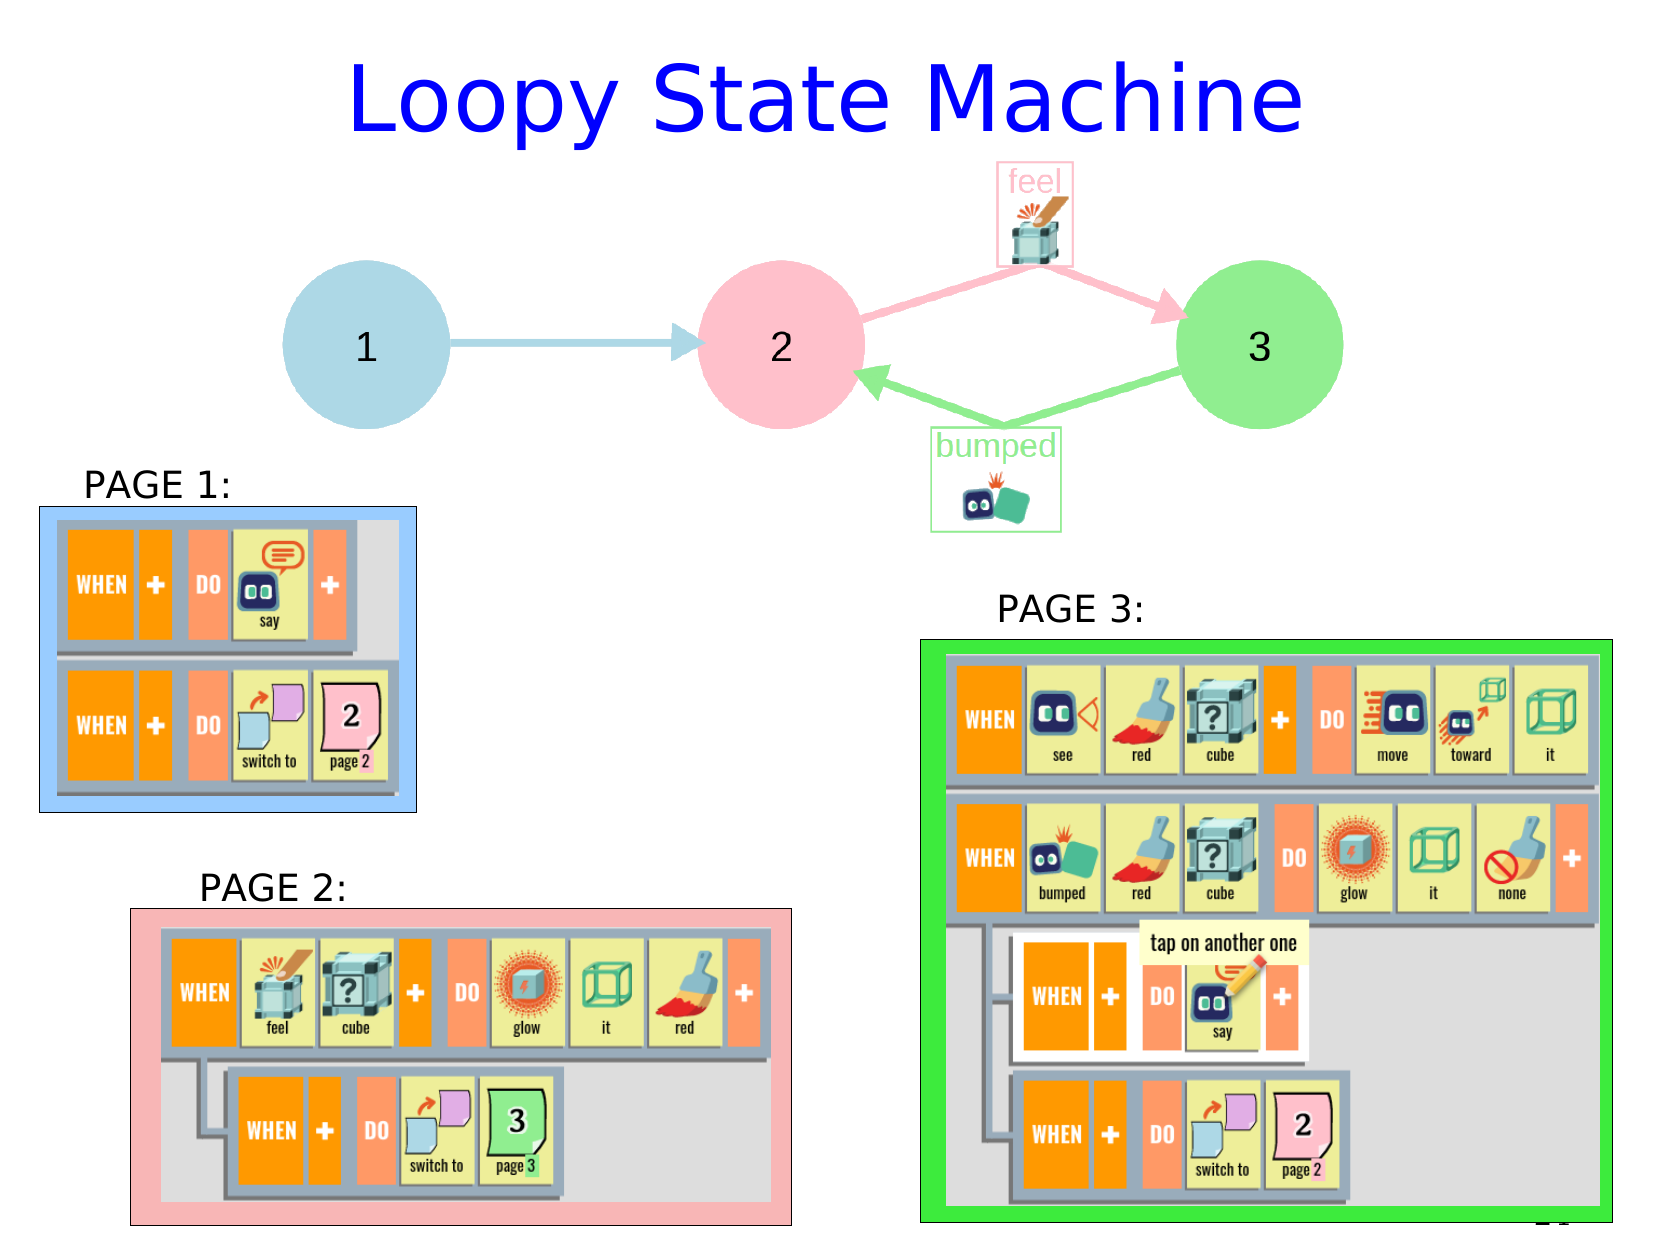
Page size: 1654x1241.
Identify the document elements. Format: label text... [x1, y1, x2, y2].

picture [57, 153, 1348, 796]
text_box [39, 506, 417, 813]
picture [161, 927, 771, 1202]
text_box [920, 639, 1613, 1223]
title Loopy State Machine [82, 0, 1571, 204]
text_box PAGE 1: [68, 456, 248, 515]
picture [946, 654, 1600, 1206]
text_box PAGE 3: [981, 580, 1161, 639]
text_box PAGE 2: [184, 859, 364, 918]
text_box [130, 908, 792, 1226]
